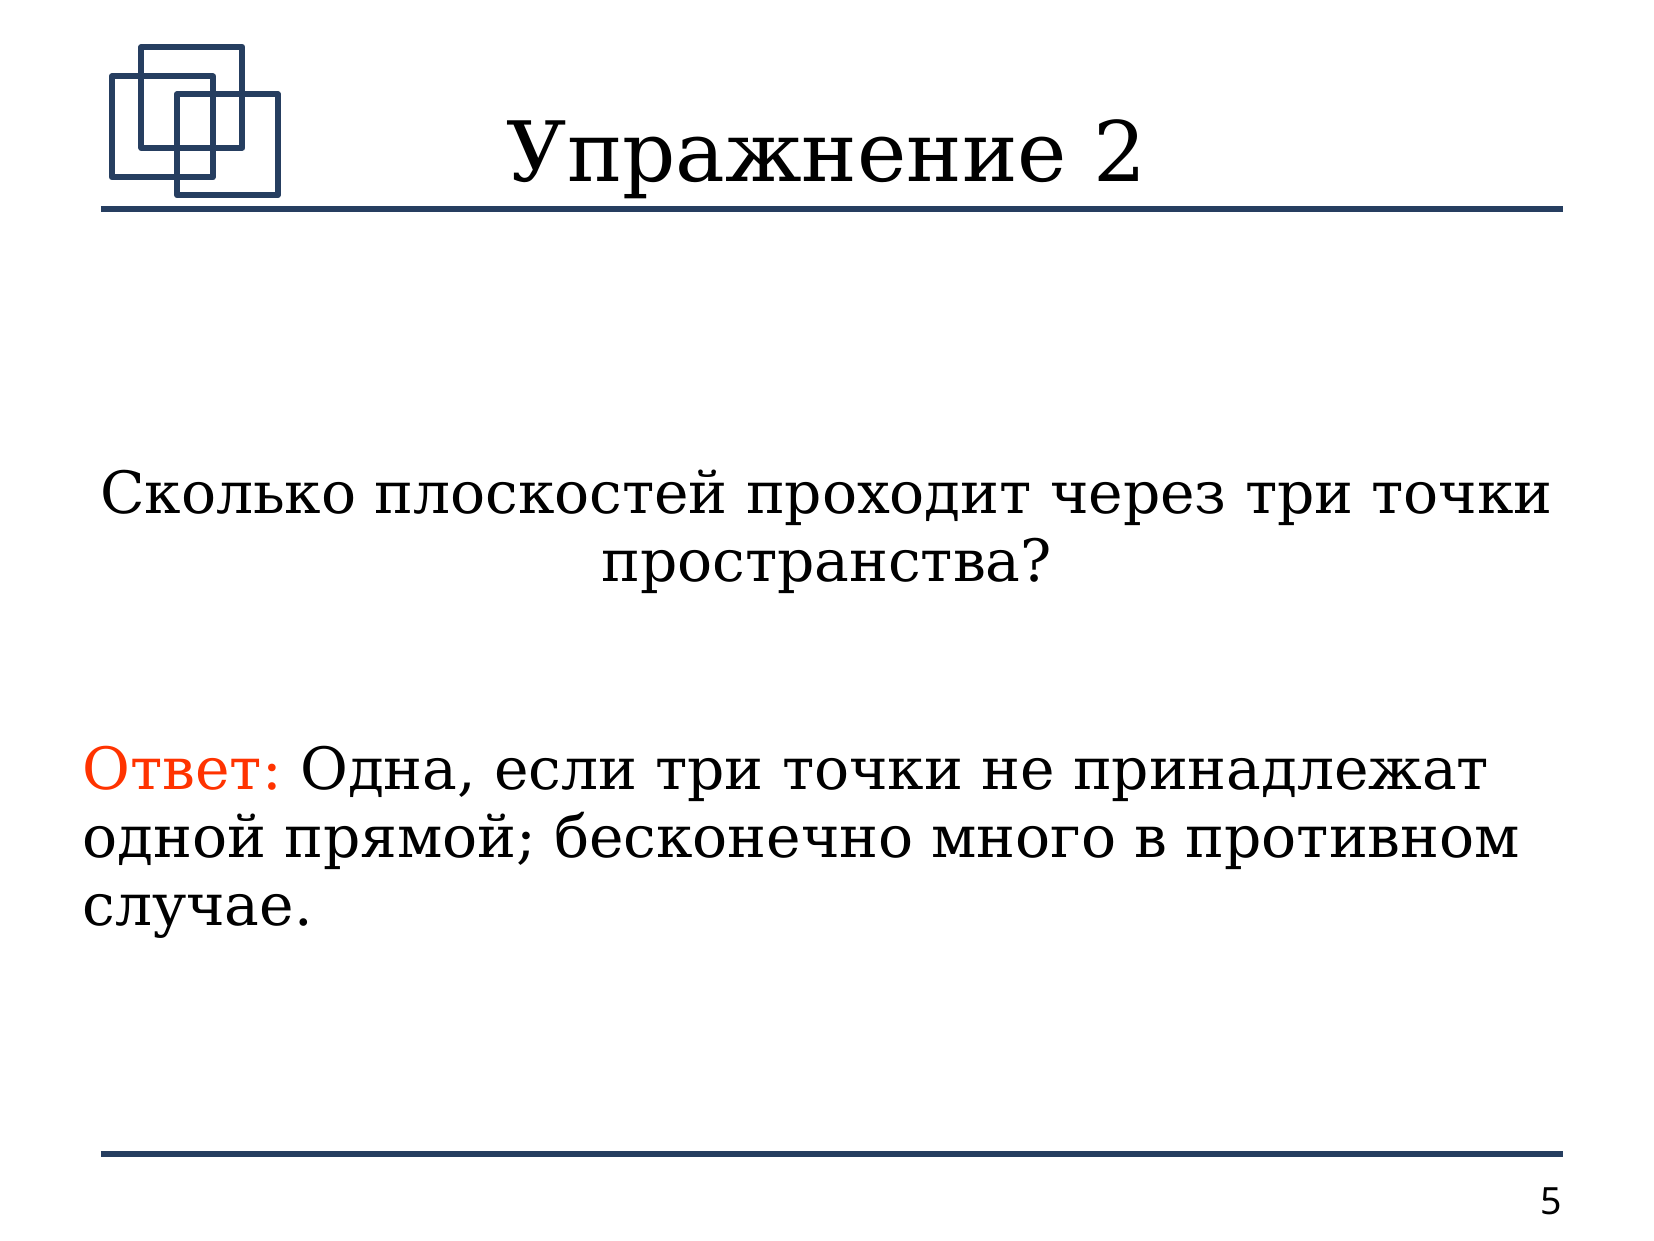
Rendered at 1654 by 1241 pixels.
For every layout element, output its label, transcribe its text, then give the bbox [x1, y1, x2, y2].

subtitle Сколько плоскостей проходит через три точки пространства? Ответ: Одна, если три точки не принадлежат одной прямой; бесконечно много в противном случае. [82, 290, 1571, 1109]
title Упражнение 2 [82, 49, 1571, 257]
